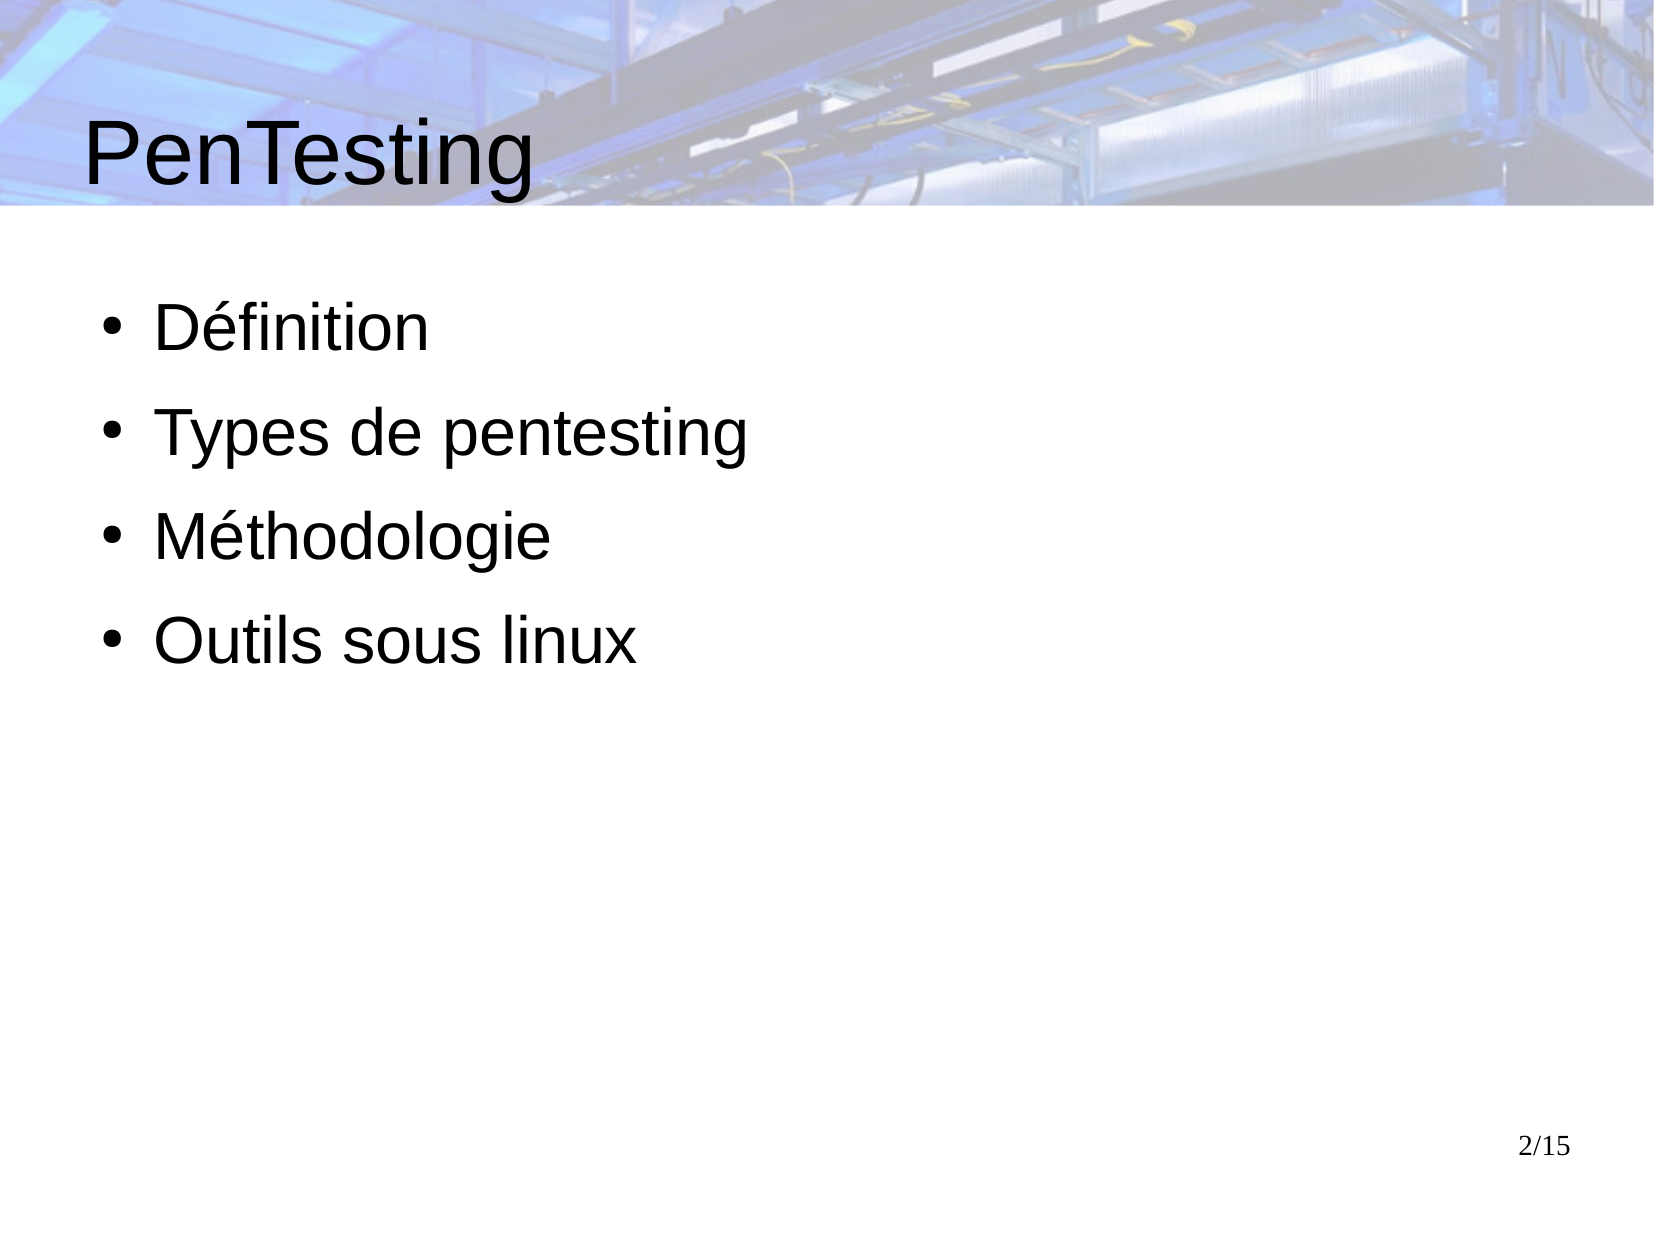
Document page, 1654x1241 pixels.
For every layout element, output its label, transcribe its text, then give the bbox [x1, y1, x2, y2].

list Définition Types de pentesting Méthodologie Outils sous linux [82, 290, 1538, 1010]
picture [0, 0, 1654, 1241]
title PenTesting [82, 49, 1571, 257]
